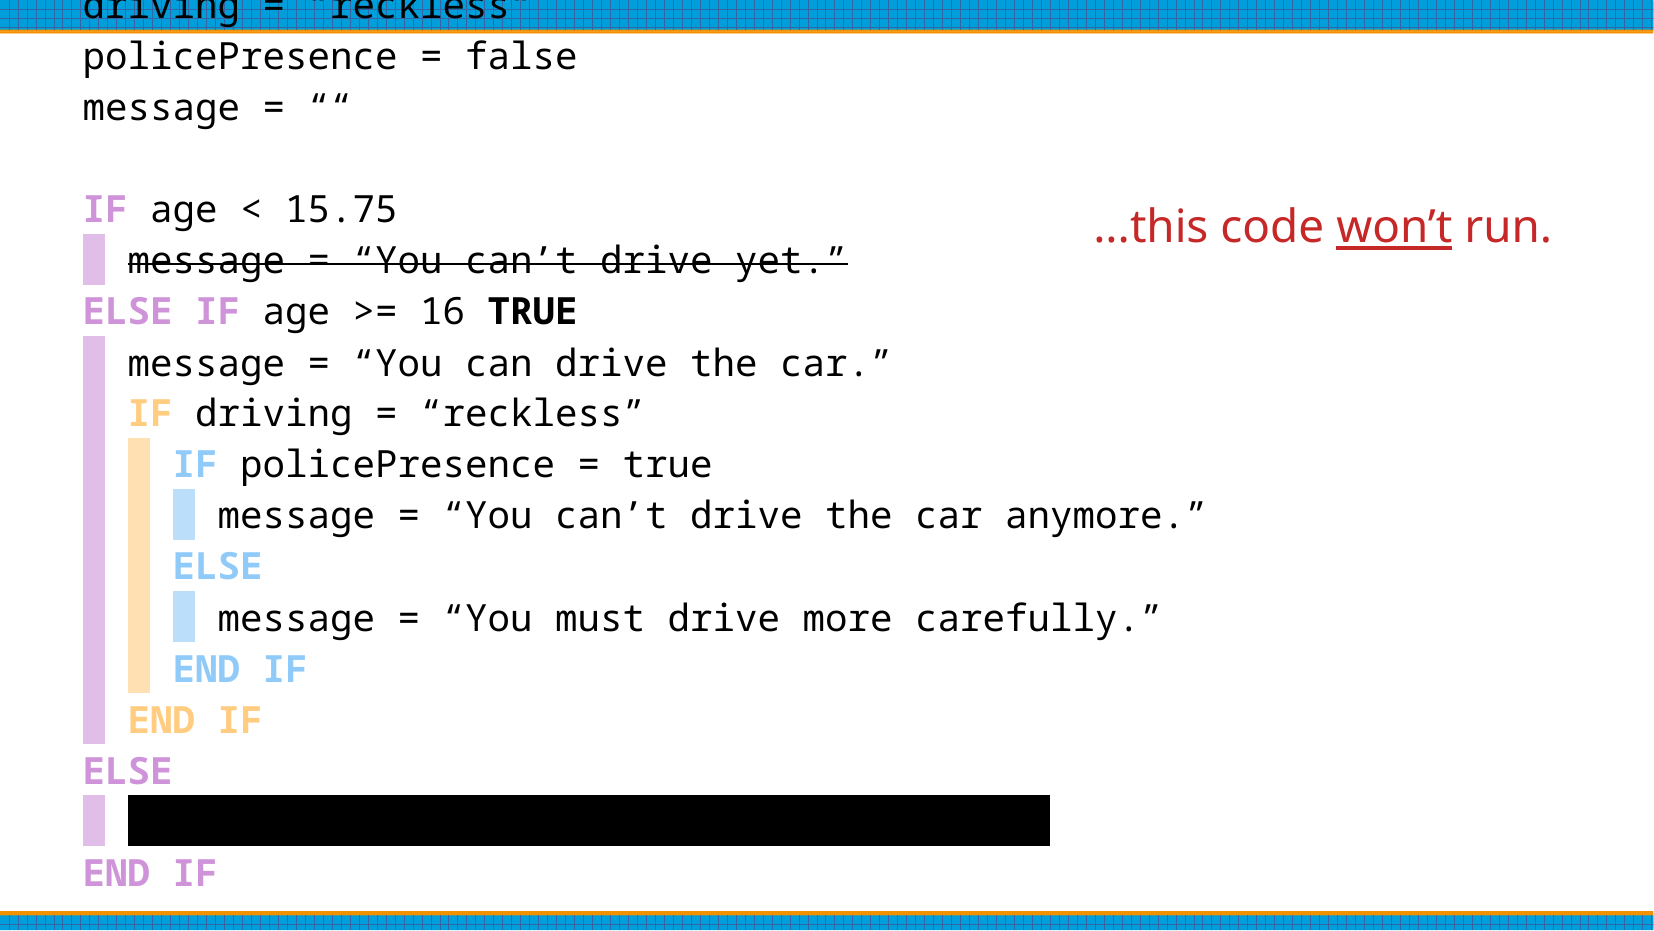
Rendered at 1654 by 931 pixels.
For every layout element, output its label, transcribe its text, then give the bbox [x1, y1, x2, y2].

text_box ...this code won’t run. [1087, 75, 1613, 376]
subtitle age = 16 driving = “reckless“ policePresence = false message = ““ IF age < 15.75 message = “You can’t drive yet.” ELSE IF age >= 16 TRUE message = “You can drive the car.” IF driving = “reckless” IF policePresence = true message = “You can’t drive the car anymore.” ELSE message = “You must drive more carefully.” END IF END IF ELSE message = “You can go to driving school.” END IF output message [82, 69, 1571, 858]
